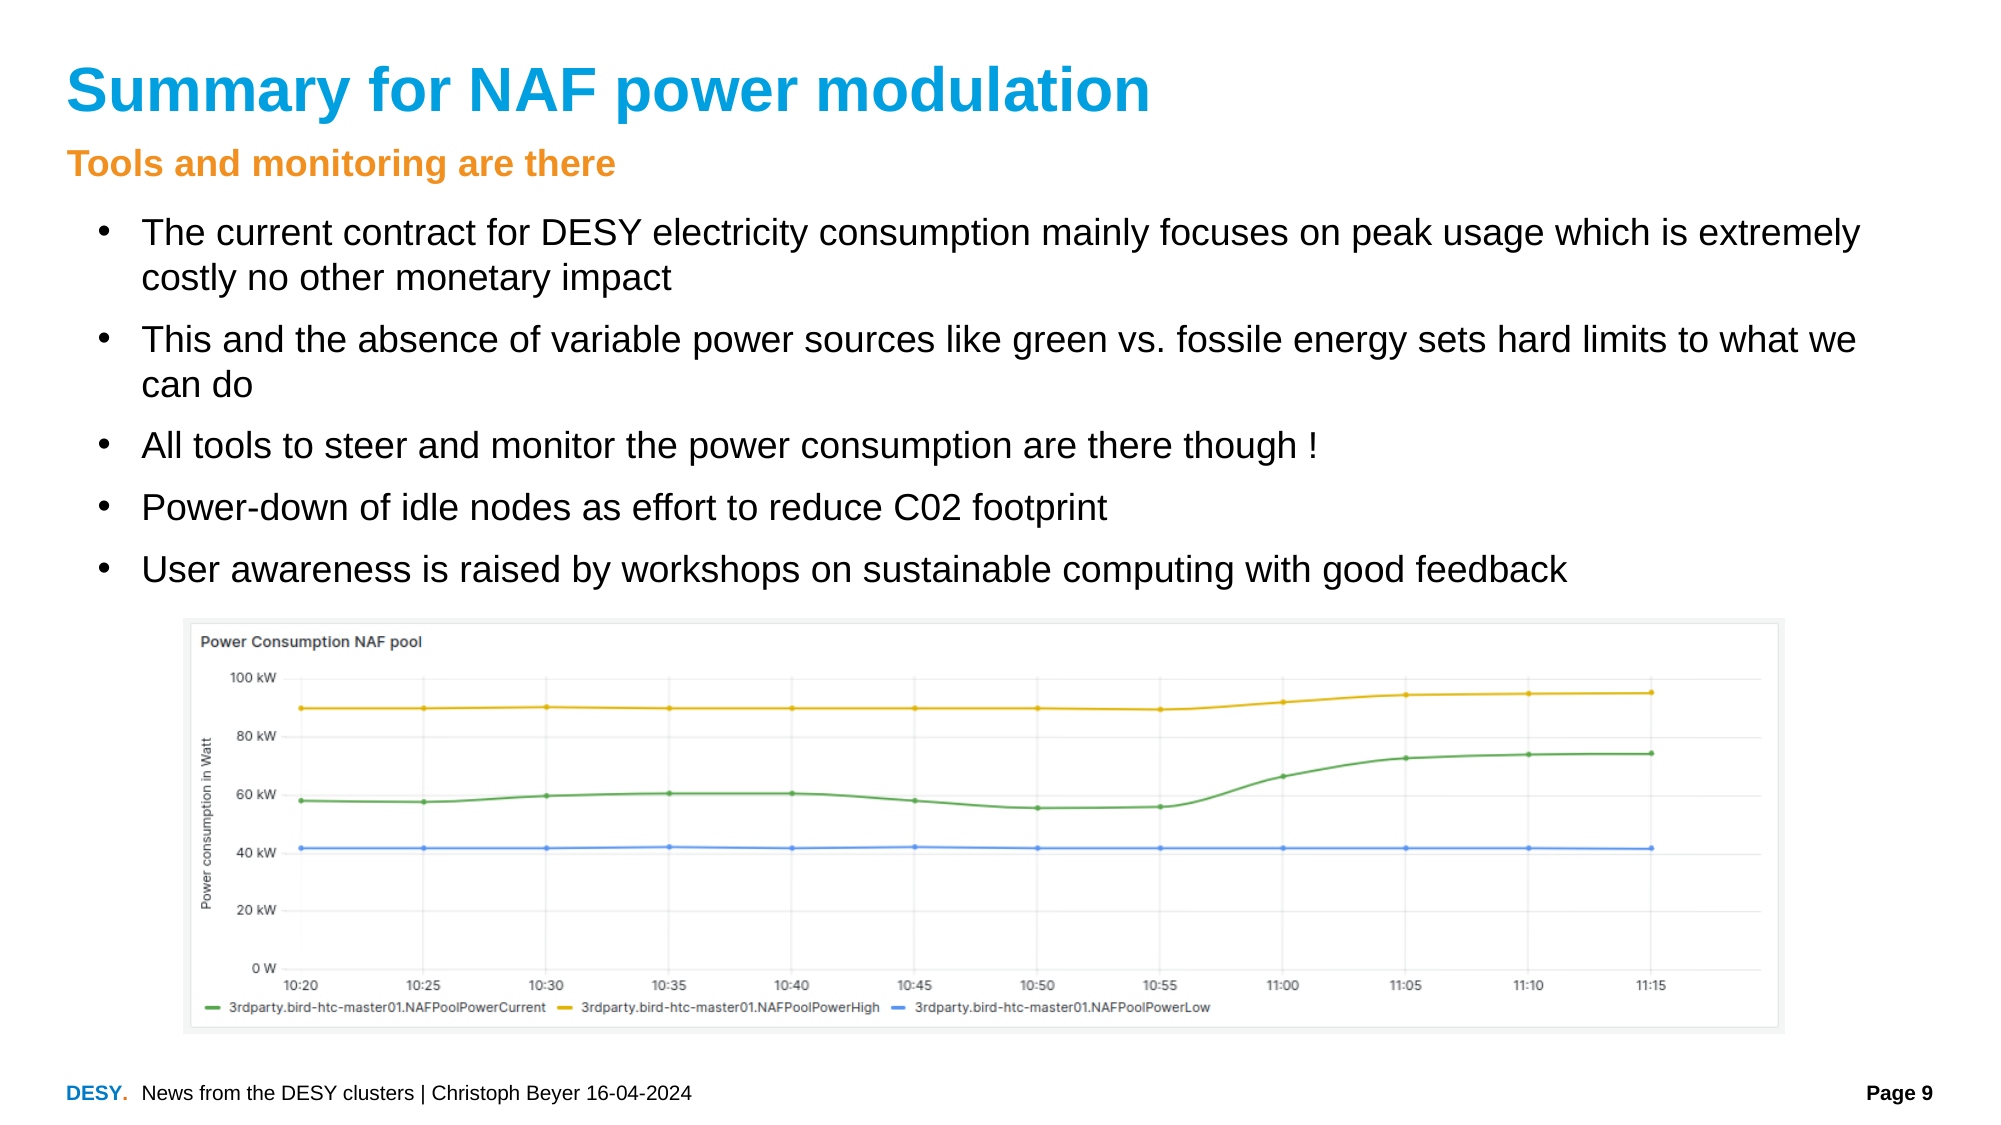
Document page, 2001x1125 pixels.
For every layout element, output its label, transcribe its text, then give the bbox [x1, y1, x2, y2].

list The current contract for DESY electricity consumption mainly focuses on peak usage which is extremely costly no other monetary impact This and the absence of variable power sources like green vs. fossile energy sets hard limits to what we can do All tools to steer and monitor the power consumption are there though ! Power-down of idle nodes as effort to reduce C02 footprint User awareness is raised by workshops on sustainable computing with good feedback [38, 208, 1914, 1030]
list Tools and monitoring are there [66, 134, 1933, 197]
picture [183, 618, 1785, 1034]
text_box News from the DESY clusters | Christoph Beyer 16-04-2024 [141, 1079, 1774, 1111]
title Summary for NAF power modulation [66, 57, 1933, 132]
